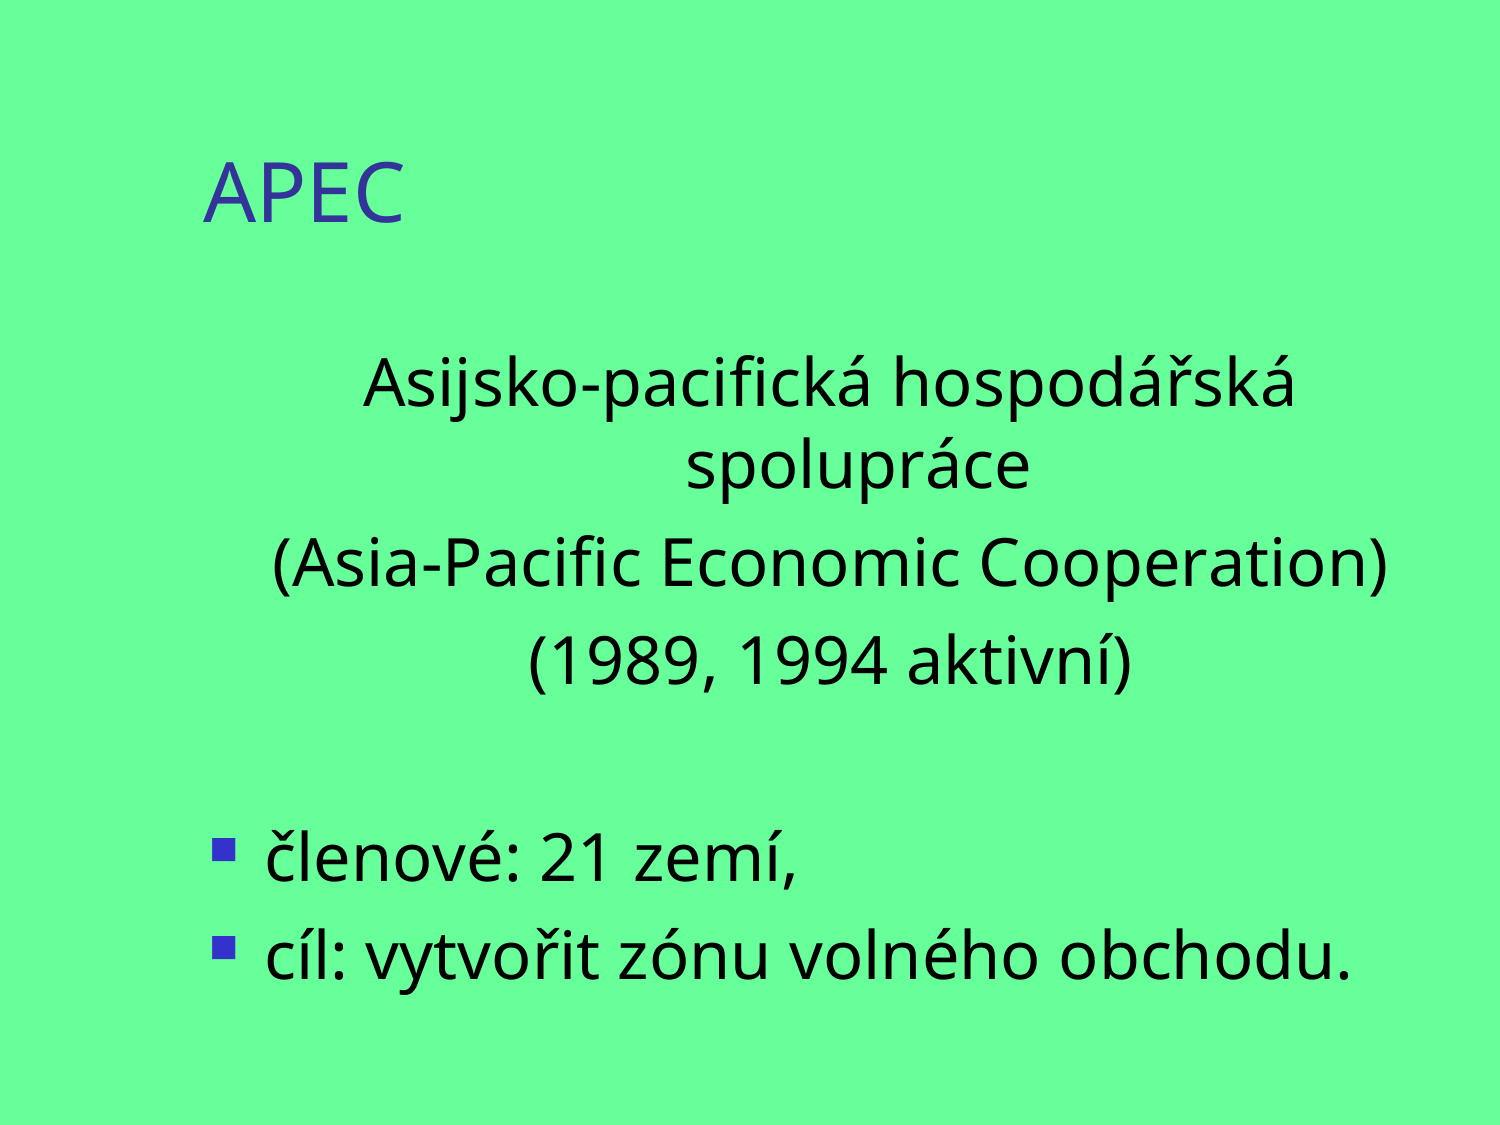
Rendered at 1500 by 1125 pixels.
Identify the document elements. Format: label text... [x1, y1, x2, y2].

title APEC [188, 7, 1467, 248]
list Asijsko-pacifická hospodářská spolupráce (Asia-Pacific Economic Cooperation) (1989, 1994 aktivní) členové: 21 zemí, cíl: vytvořit zónu volného obchodu. [193, 331, 1469, 1032]
